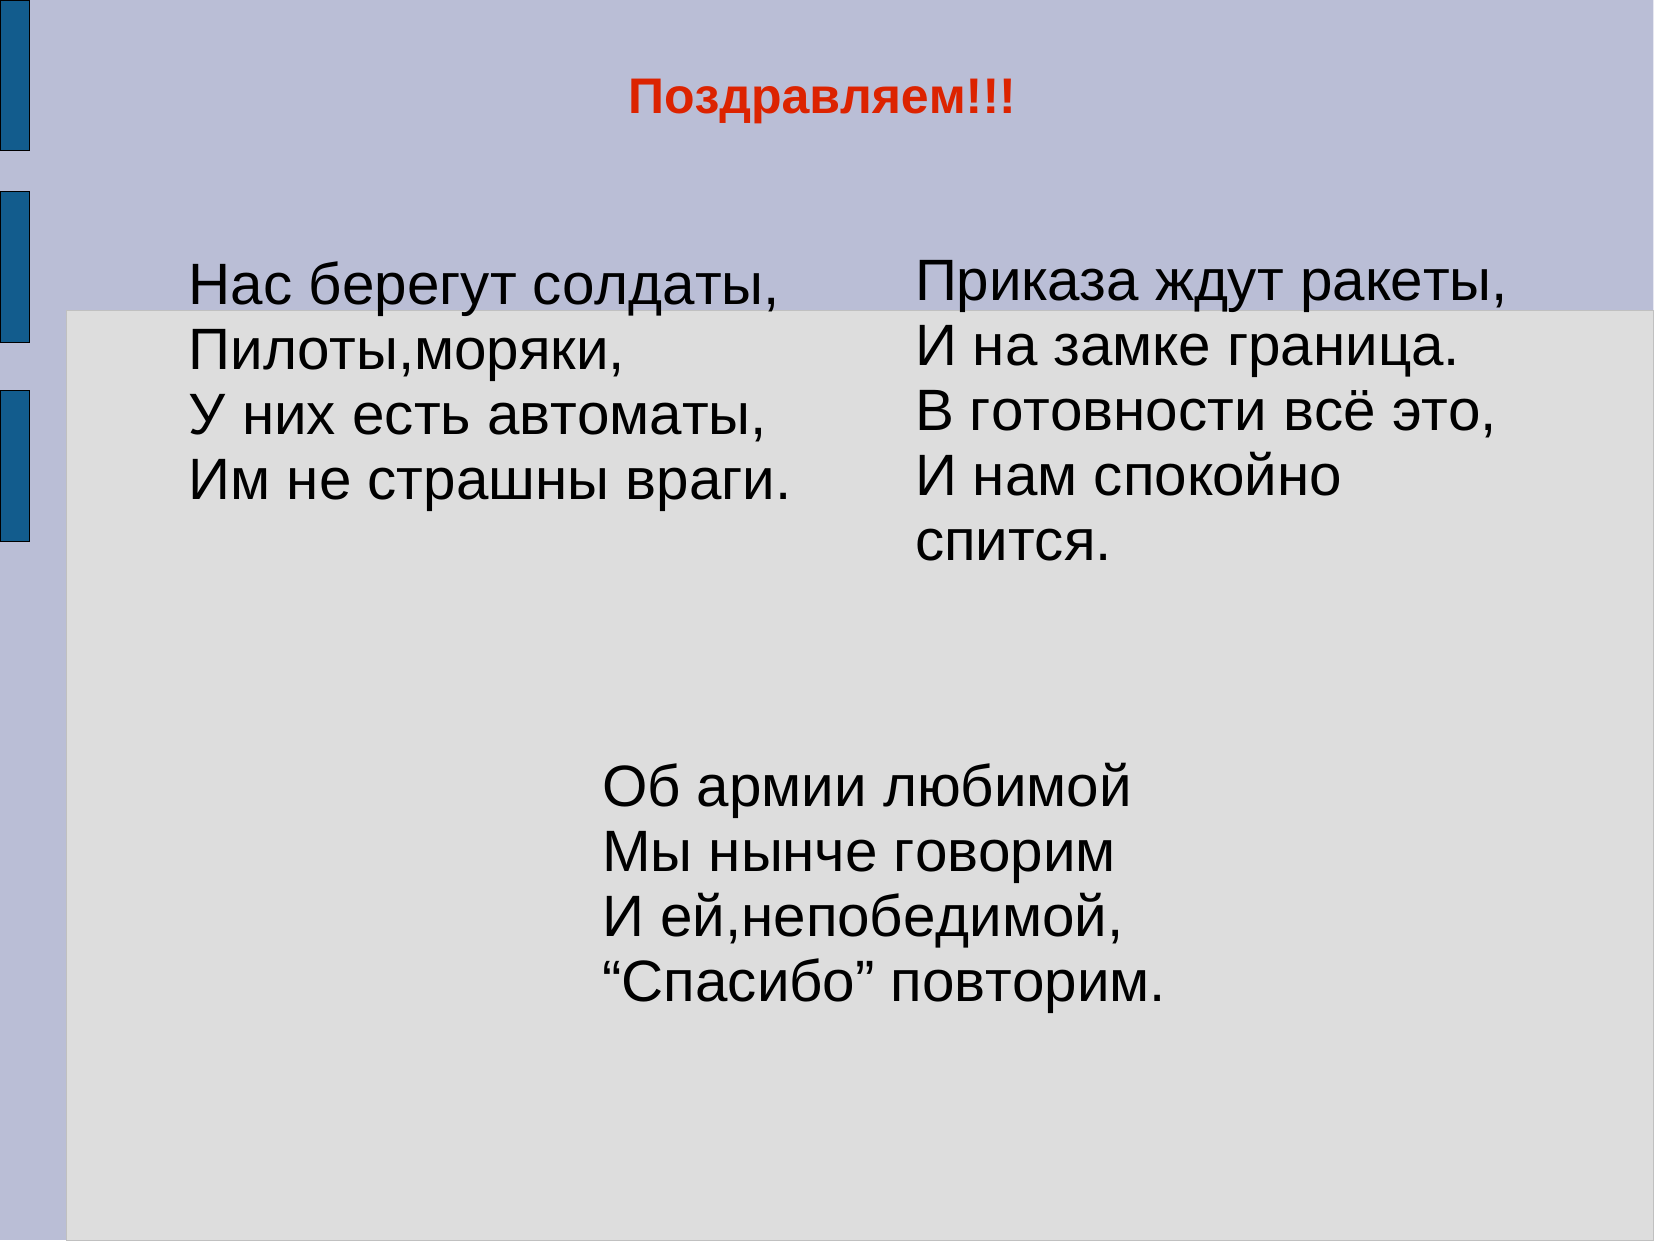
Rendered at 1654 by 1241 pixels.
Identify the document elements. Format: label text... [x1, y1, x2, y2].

list Приказа ждут ракеты, И на замке граница. В готовности всё это, И нам спокойно спится. [844, 248, 1530, 676]
list Нас берегут солдаты, Пилоты,моряки, У них есть автоматы, Им не страшны враги. [118, 251, 804, 680]
title Поздравляем!!! [91, 27, 1553, 166]
list Об армии любимой Мы нынче говорим И ей,непобедимой, “Спасибо” повторим. [531, 753, 1654, 1182]
